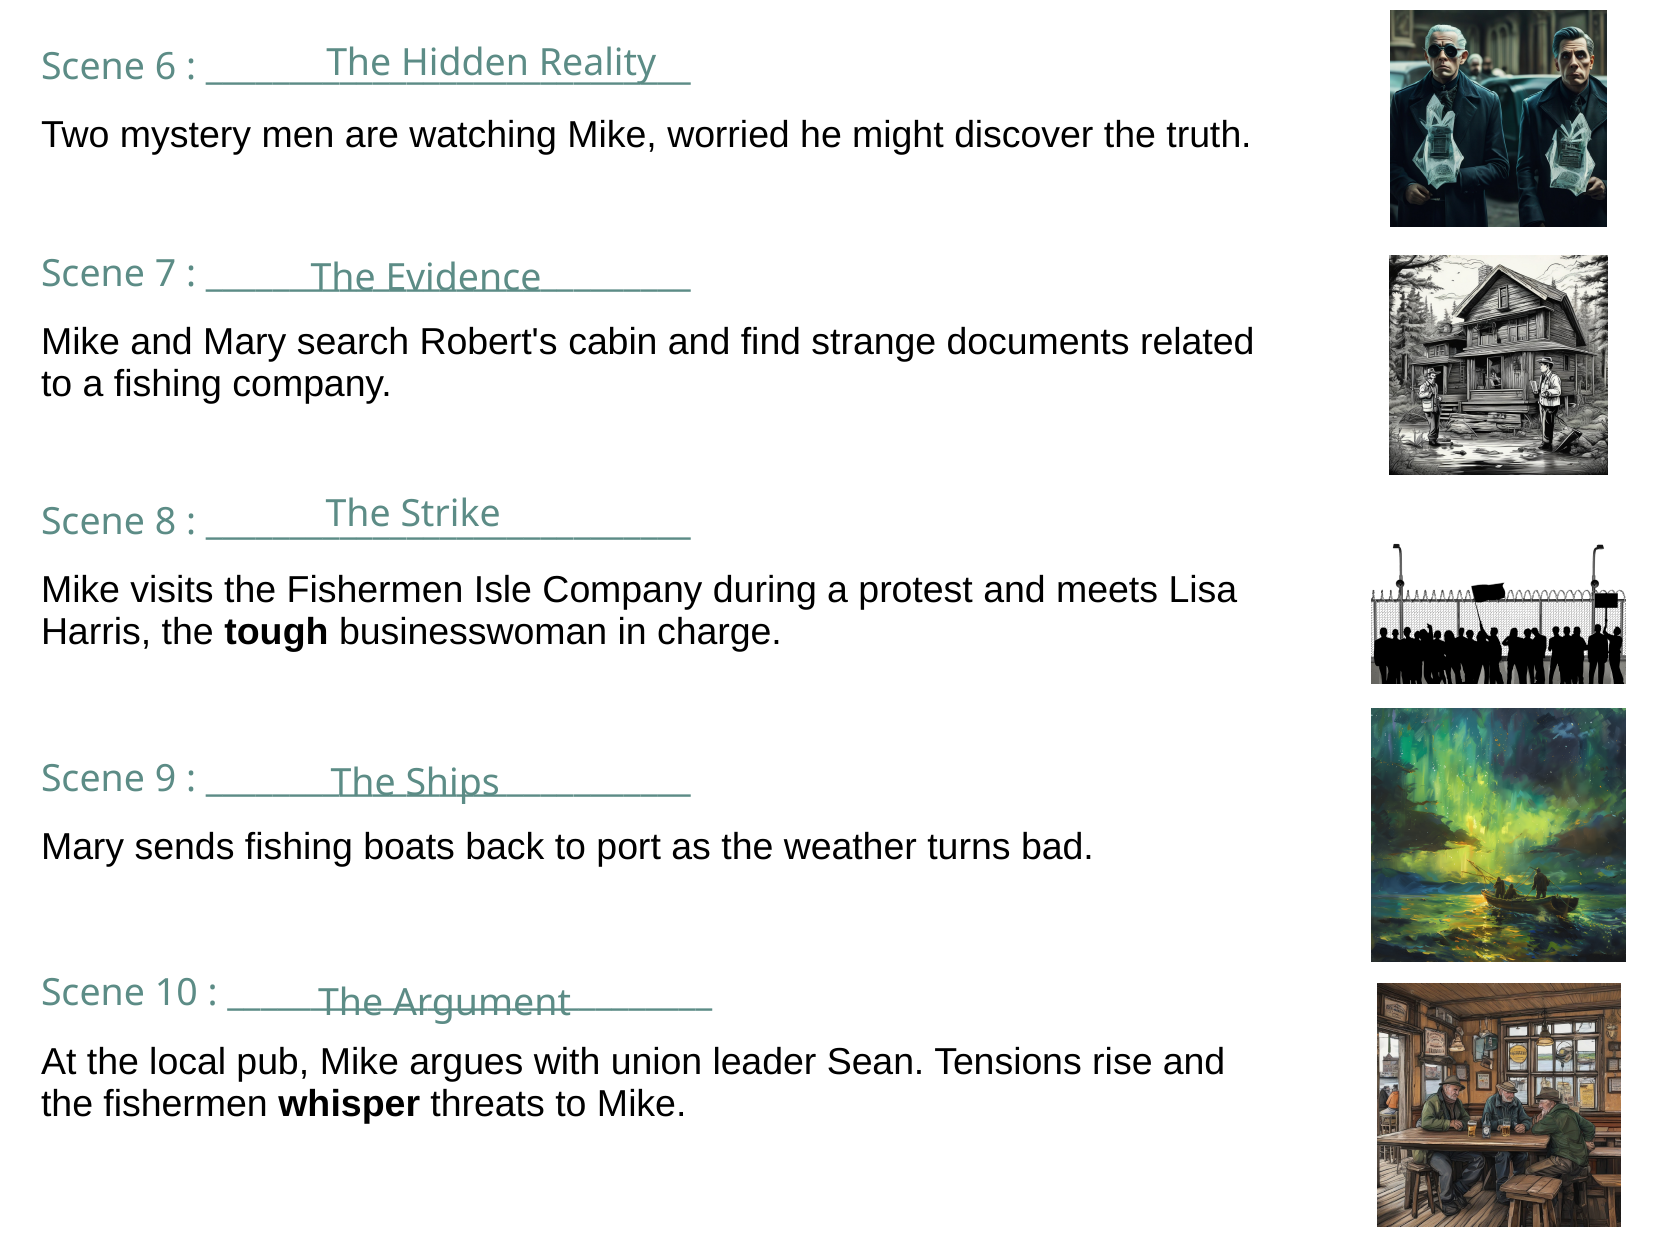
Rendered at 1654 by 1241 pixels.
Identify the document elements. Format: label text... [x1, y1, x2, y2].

text_box The Evidence [310, 250, 628, 304]
picture [1377, 983, 1621, 1227]
text_box The Argument [318, 975, 610, 1029]
text_box The Hidden Reality [316, 35, 759, 88]
text_box The Strike [315, 486, 633, 540]
picture [1389, 255, 1608, 475]
picture [1390, 10, 1607, 227]
picture [1371, 708, 1626, 962]
text_box Scene 6 : _____________________________ Two mystery men are watching Mike, worried he might discover the truth. Scene 7 : _____________________________ Mike and Mary search Robert's cabin and find strange documents related to a fishing company. Scene 8 : _____________________________ Mike visits the Fishermen Isle Company during a protest and meets Lisa Harris, the tough businesswoman in charge. Scene 9 : _____________________________ Mary sends fishing boats back to port as the weather turns bad. Scene 10 : _____________________________ At the local pub, Mike argues with union leader Sean. Tensions rise and the fishermen whisper threats to Mike. [26, 31, 1276, 1187]
text_box The Ships [330, 755, 568, 809]
picture [1371, 540, 1626, 684]
